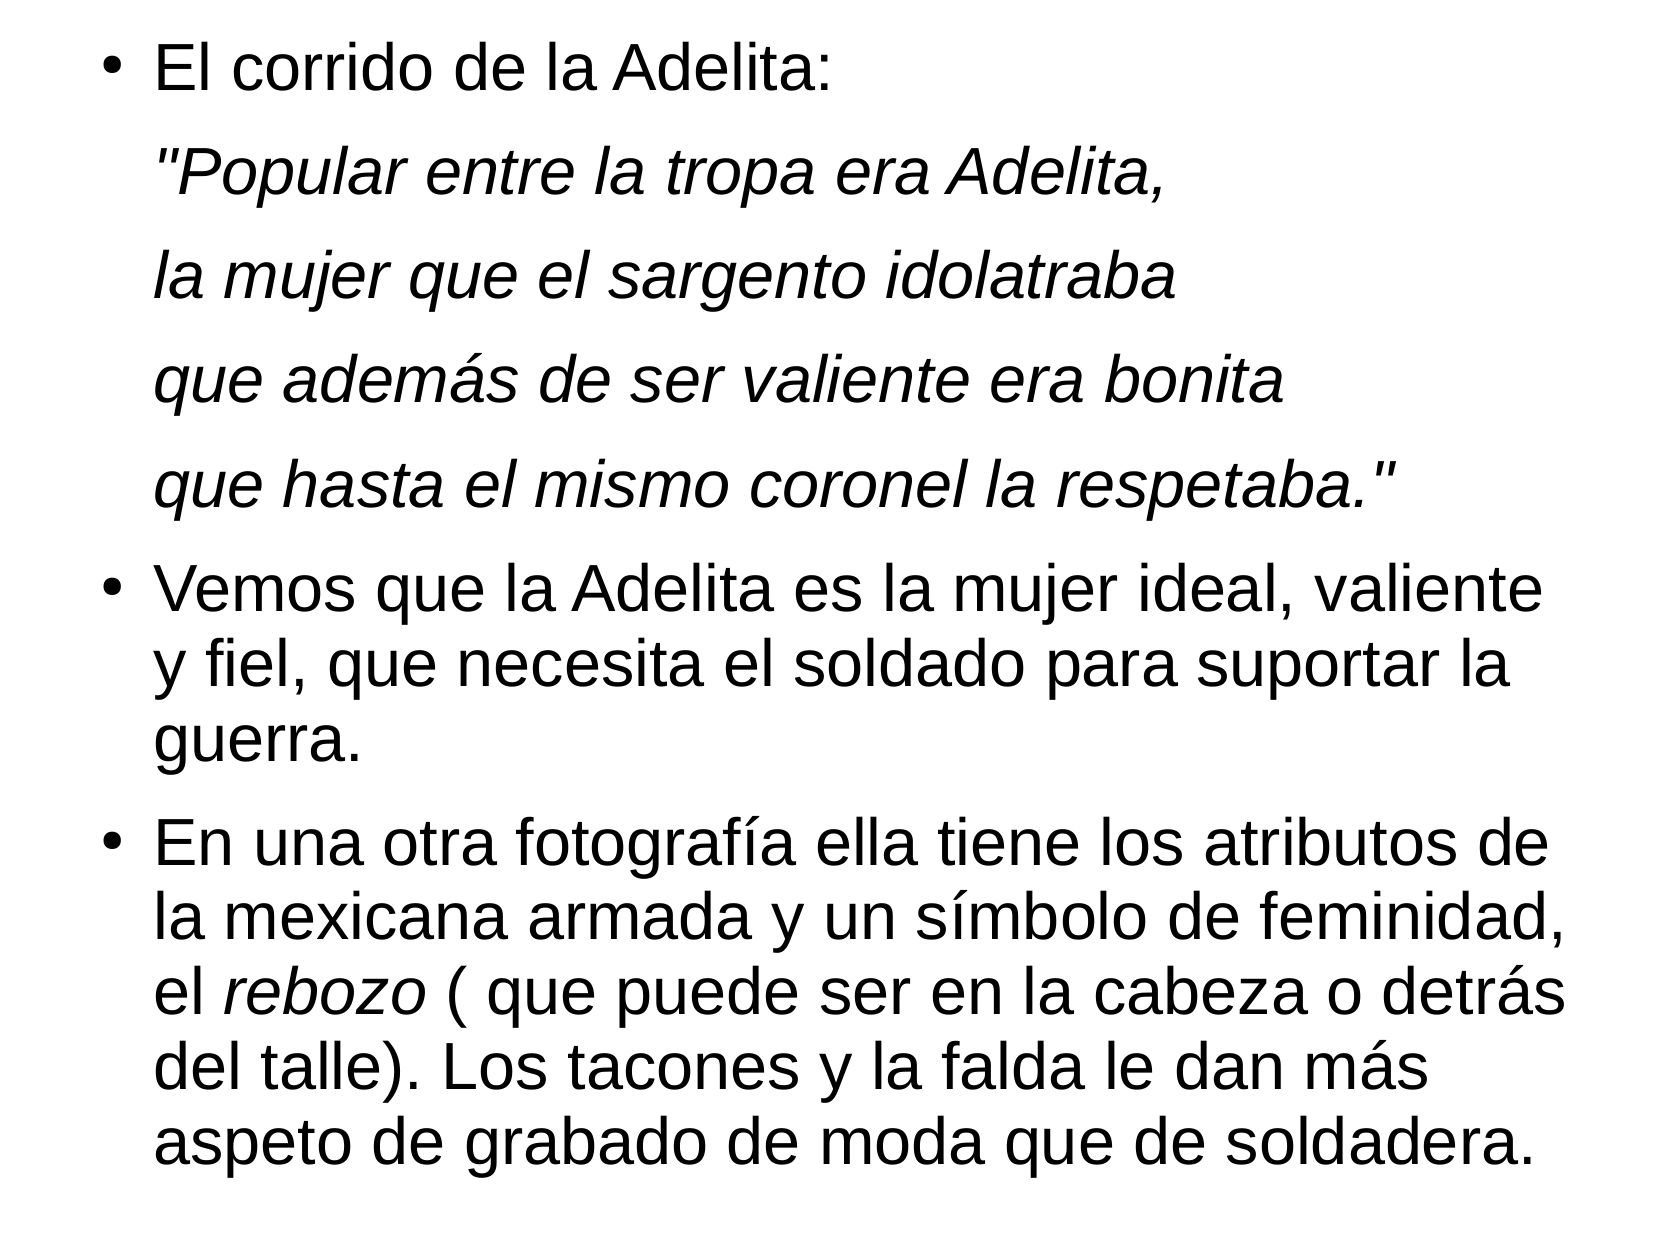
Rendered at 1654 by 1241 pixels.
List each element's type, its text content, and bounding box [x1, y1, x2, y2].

list El corrido de la Adelita: "Popular entre la tropa era Adelita, la mujer que el sargento idolatraba que además de ser valiente era bonita que hasta el mismo coronel la respetaba." Vemos que la Adelita es la mujer ideal, valiente y fiel, que necesita el soldado para suportar la guerra. En una otra fotografía ella tiene los atributos de la mexicana armada y un símbolo de feminidad, el rebozo ( que puede ser en la cabeza o detrás del talle). Los tacones y la falda le dan más aspeto de grabado de moda que de soldadera. [82, 29, 1571, 1179]
